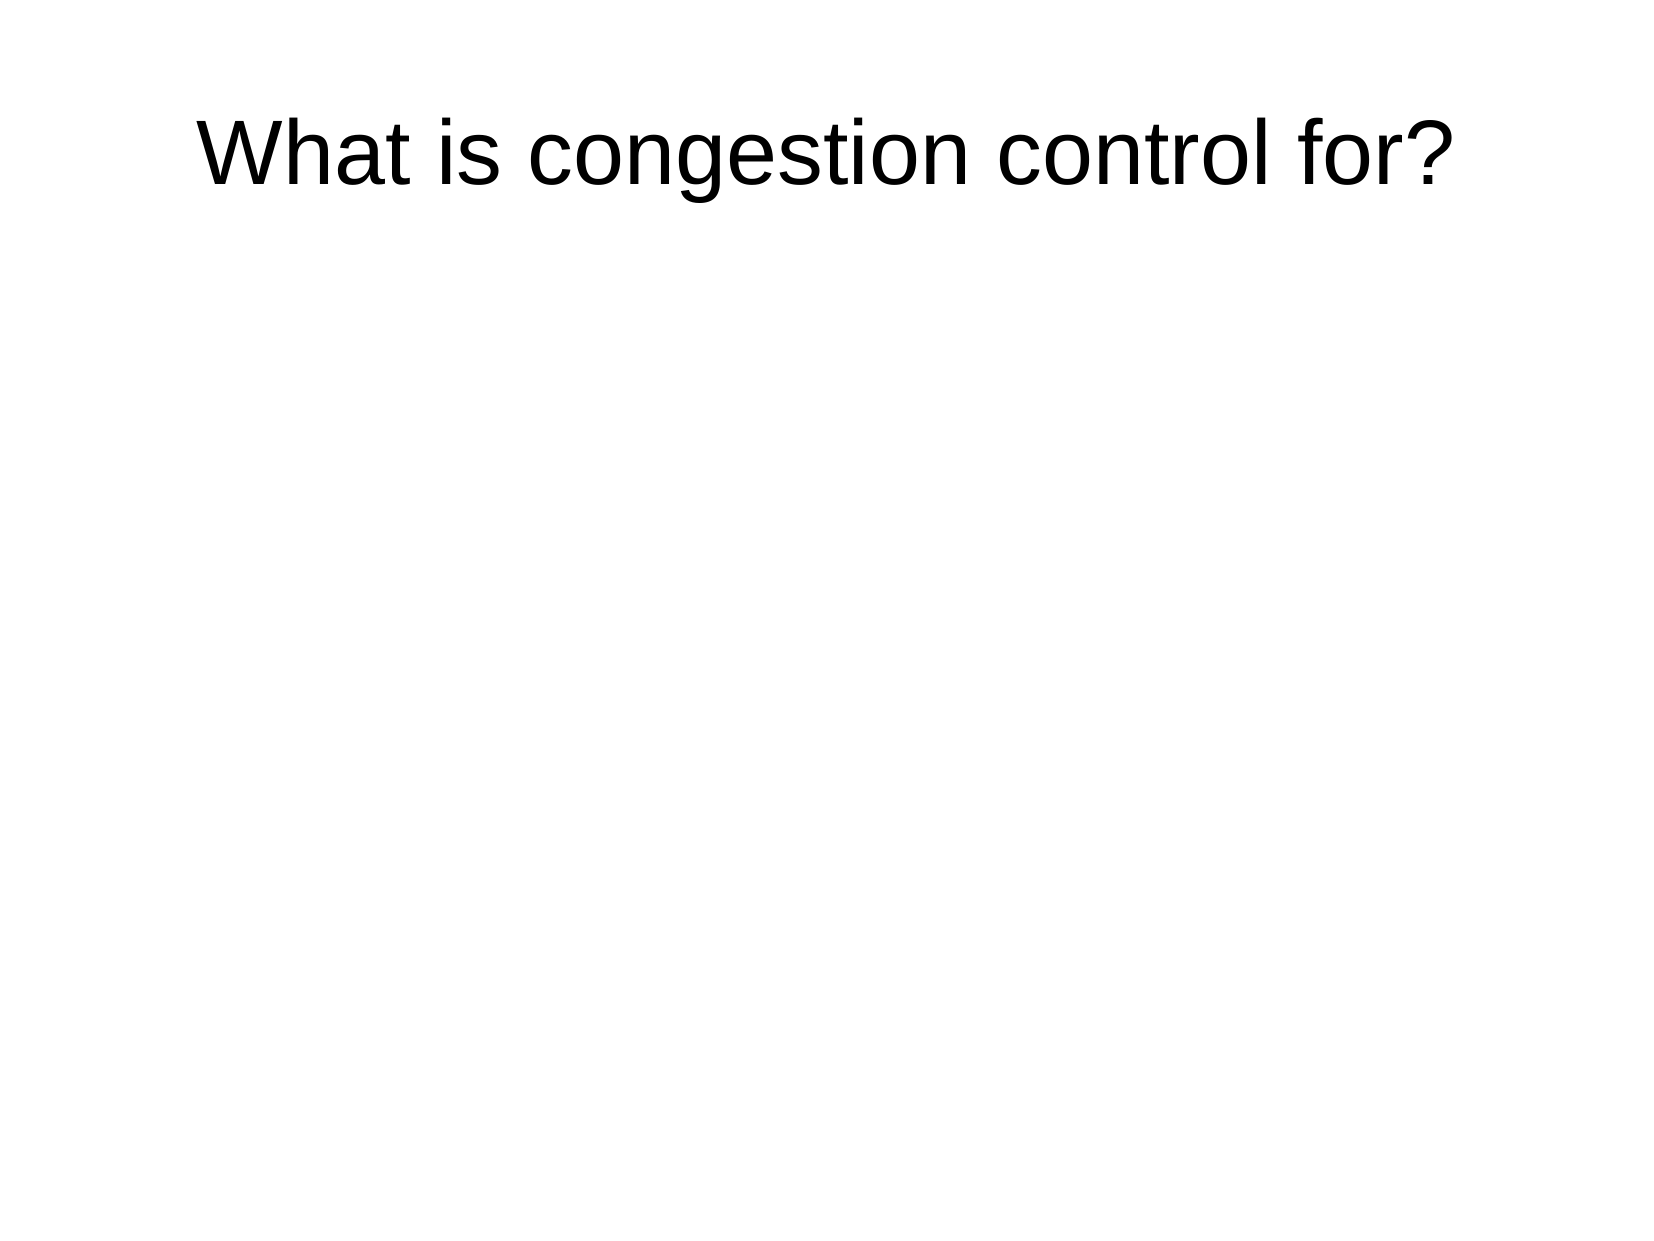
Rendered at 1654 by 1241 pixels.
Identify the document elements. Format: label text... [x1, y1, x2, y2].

title What is congestion control for? [82, 49, 1571, 257]
